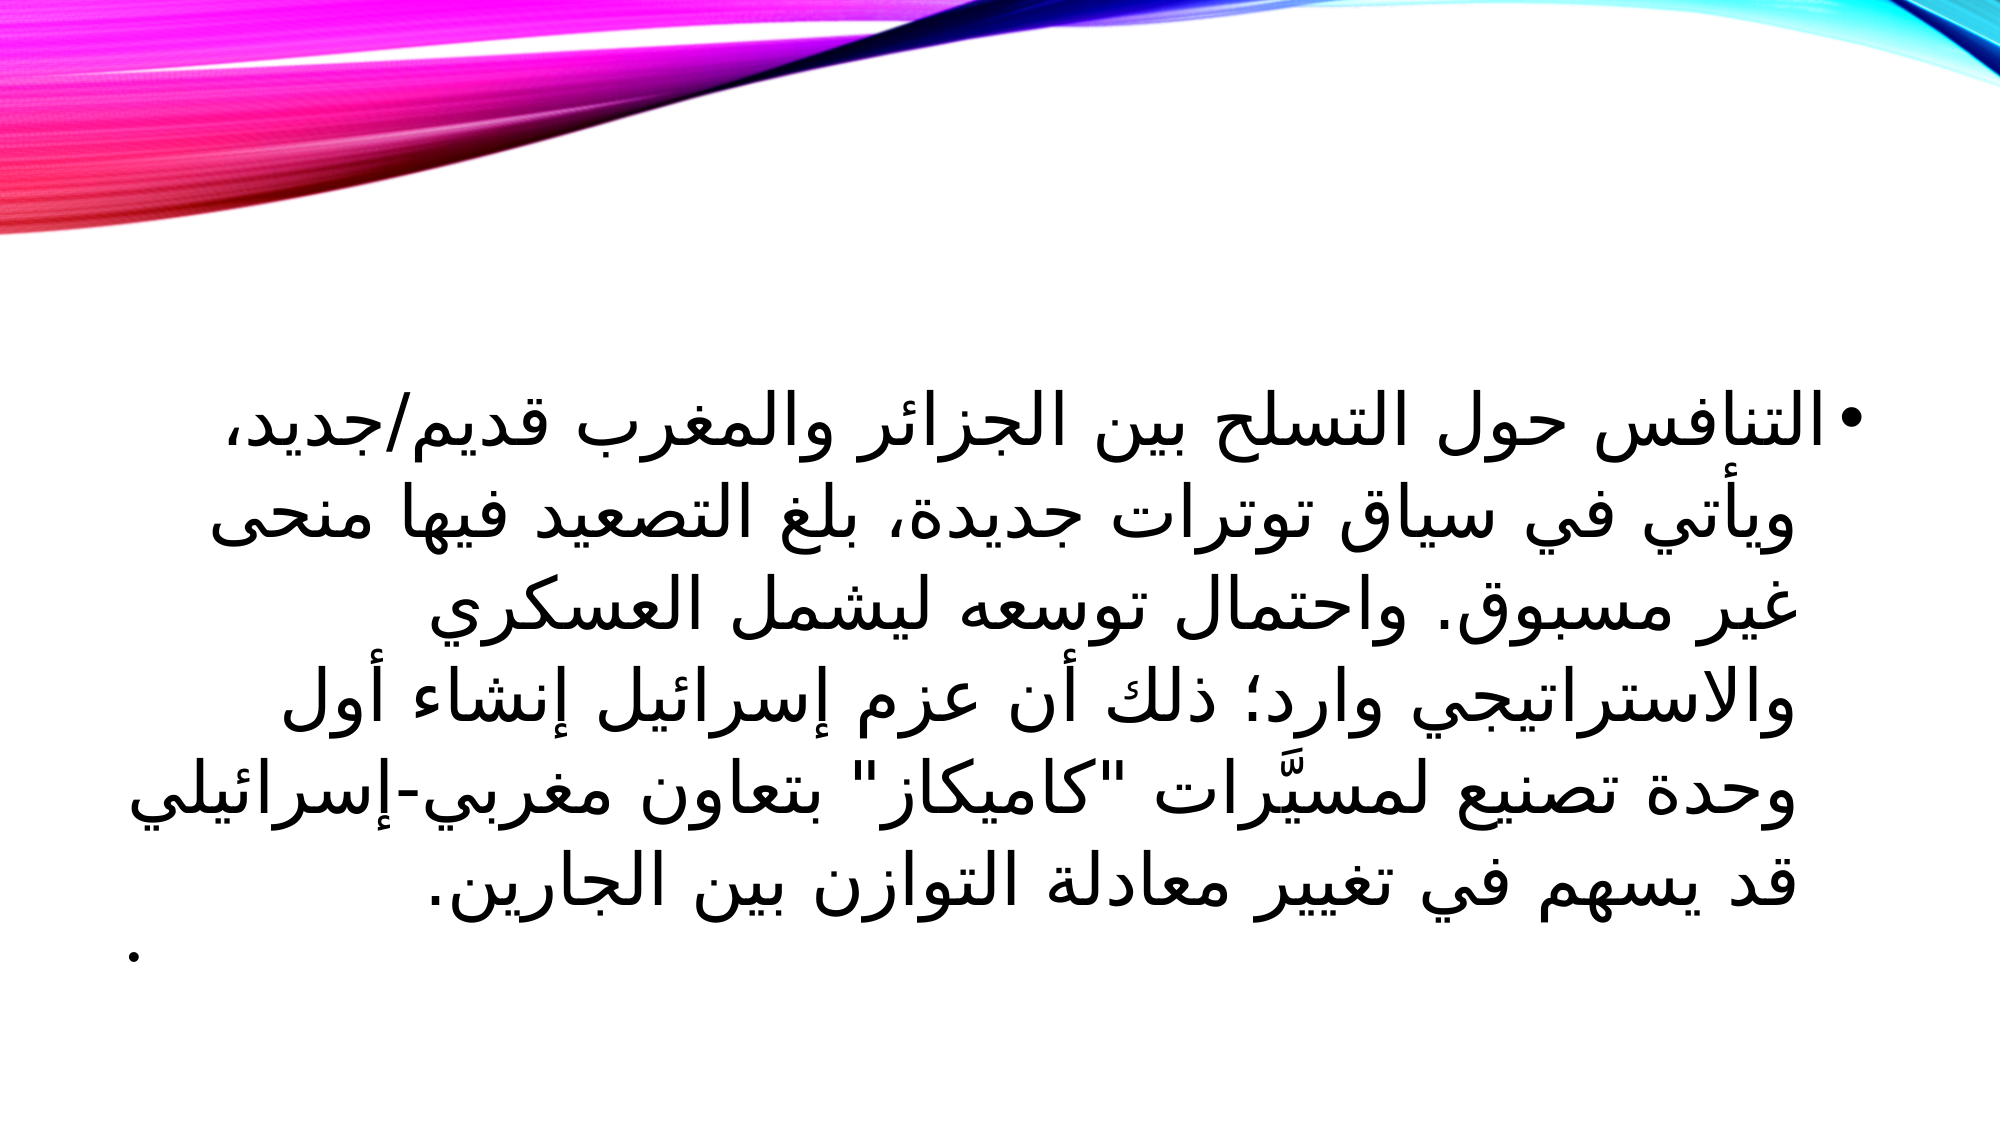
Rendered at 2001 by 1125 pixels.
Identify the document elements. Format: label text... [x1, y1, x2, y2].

list التنافس حول التسلح بين الجزائر والمغرب قديم/جديد، ويأتي في سياق توترات جديدة، بلغ التصعيد فيها منحى غير مسبوق. واحتمال توسعه ليشمل العسكري والاستراتيجي وارد؛ ذلك أن عزم إسرائيل إنشاء أول وحدة تصنيع لمسيَّرات "كاميكاز" بتعاون مغربي-إسرائيلي قد يسهم في تغيير معادلة التوازن بين الجارين. [112, 360, 1888, 1021]
